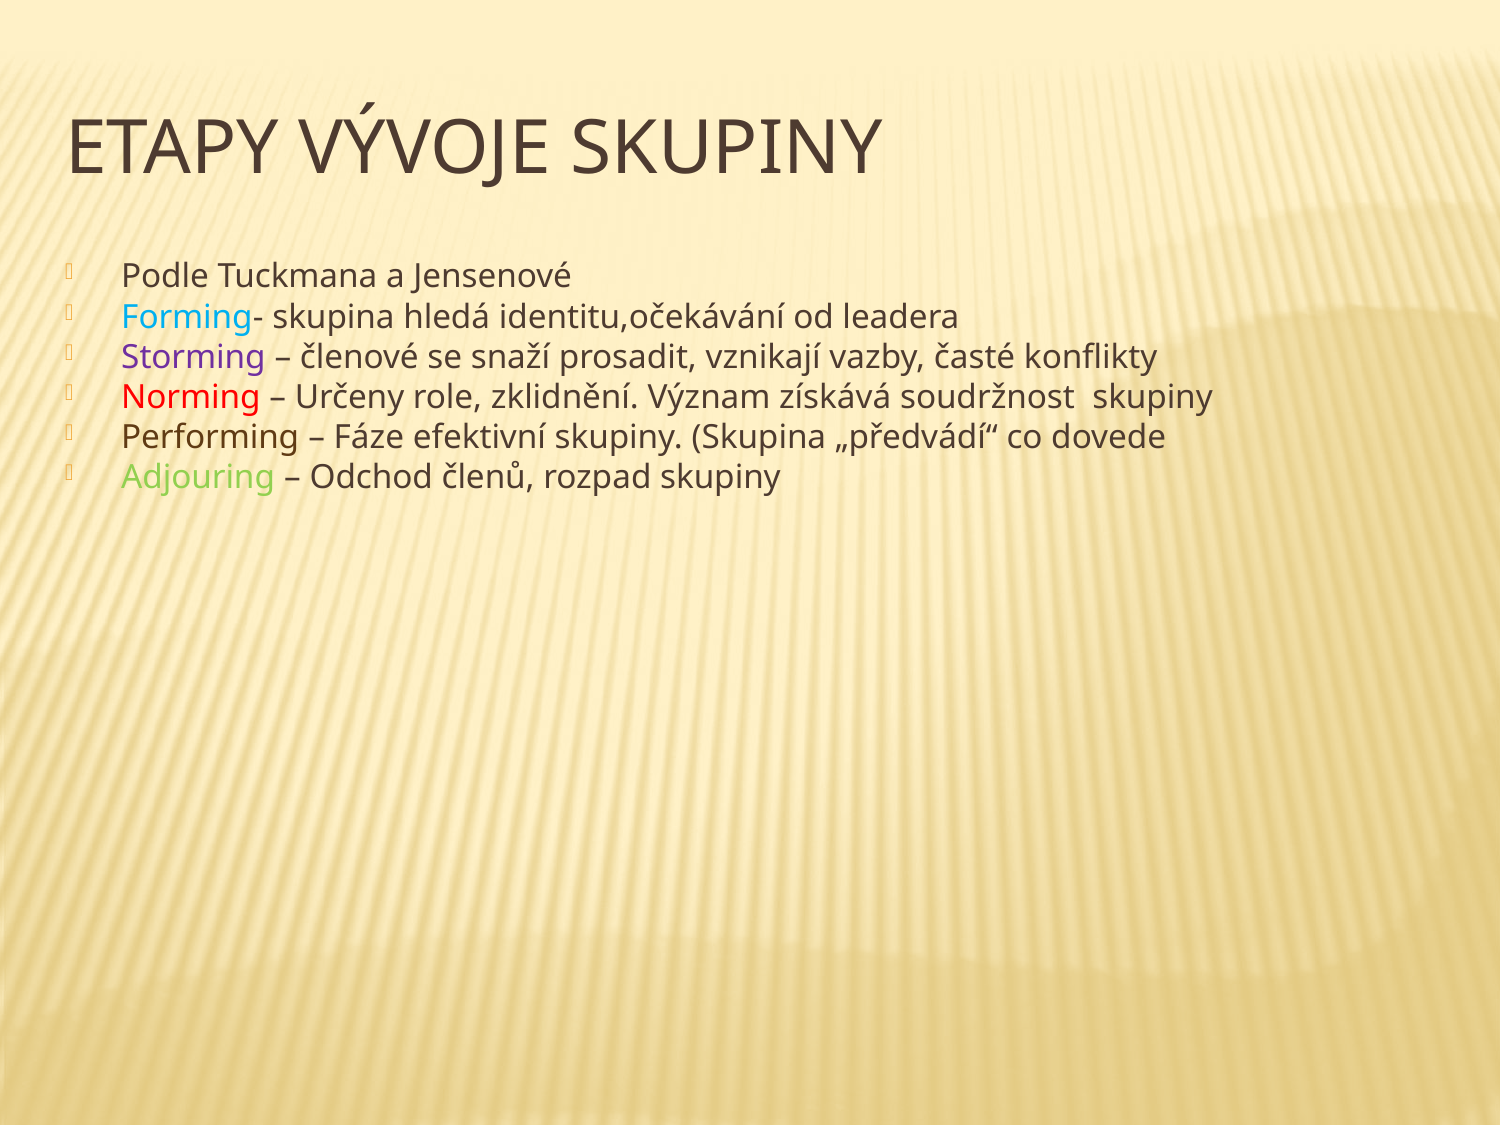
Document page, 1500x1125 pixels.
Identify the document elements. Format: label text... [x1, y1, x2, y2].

title Etapy vývoje skupiny [50, 75, 1476, 213]
list Podle Tuckmana a Jensenové Forming- skupina hledá identitu,očekávání od leadera Storming – členové se snaží prosadit, vznikají vazby, časté konflikty Norming – Určeny role, zklidnění. Význam získává soudržnost skupiny Performing – Fáze efektivní skupiny. (Skupina „předvádí“ co dovede Adjouring – Odchod členů, rozpad skupiny [50, 254, 1476, 998]
